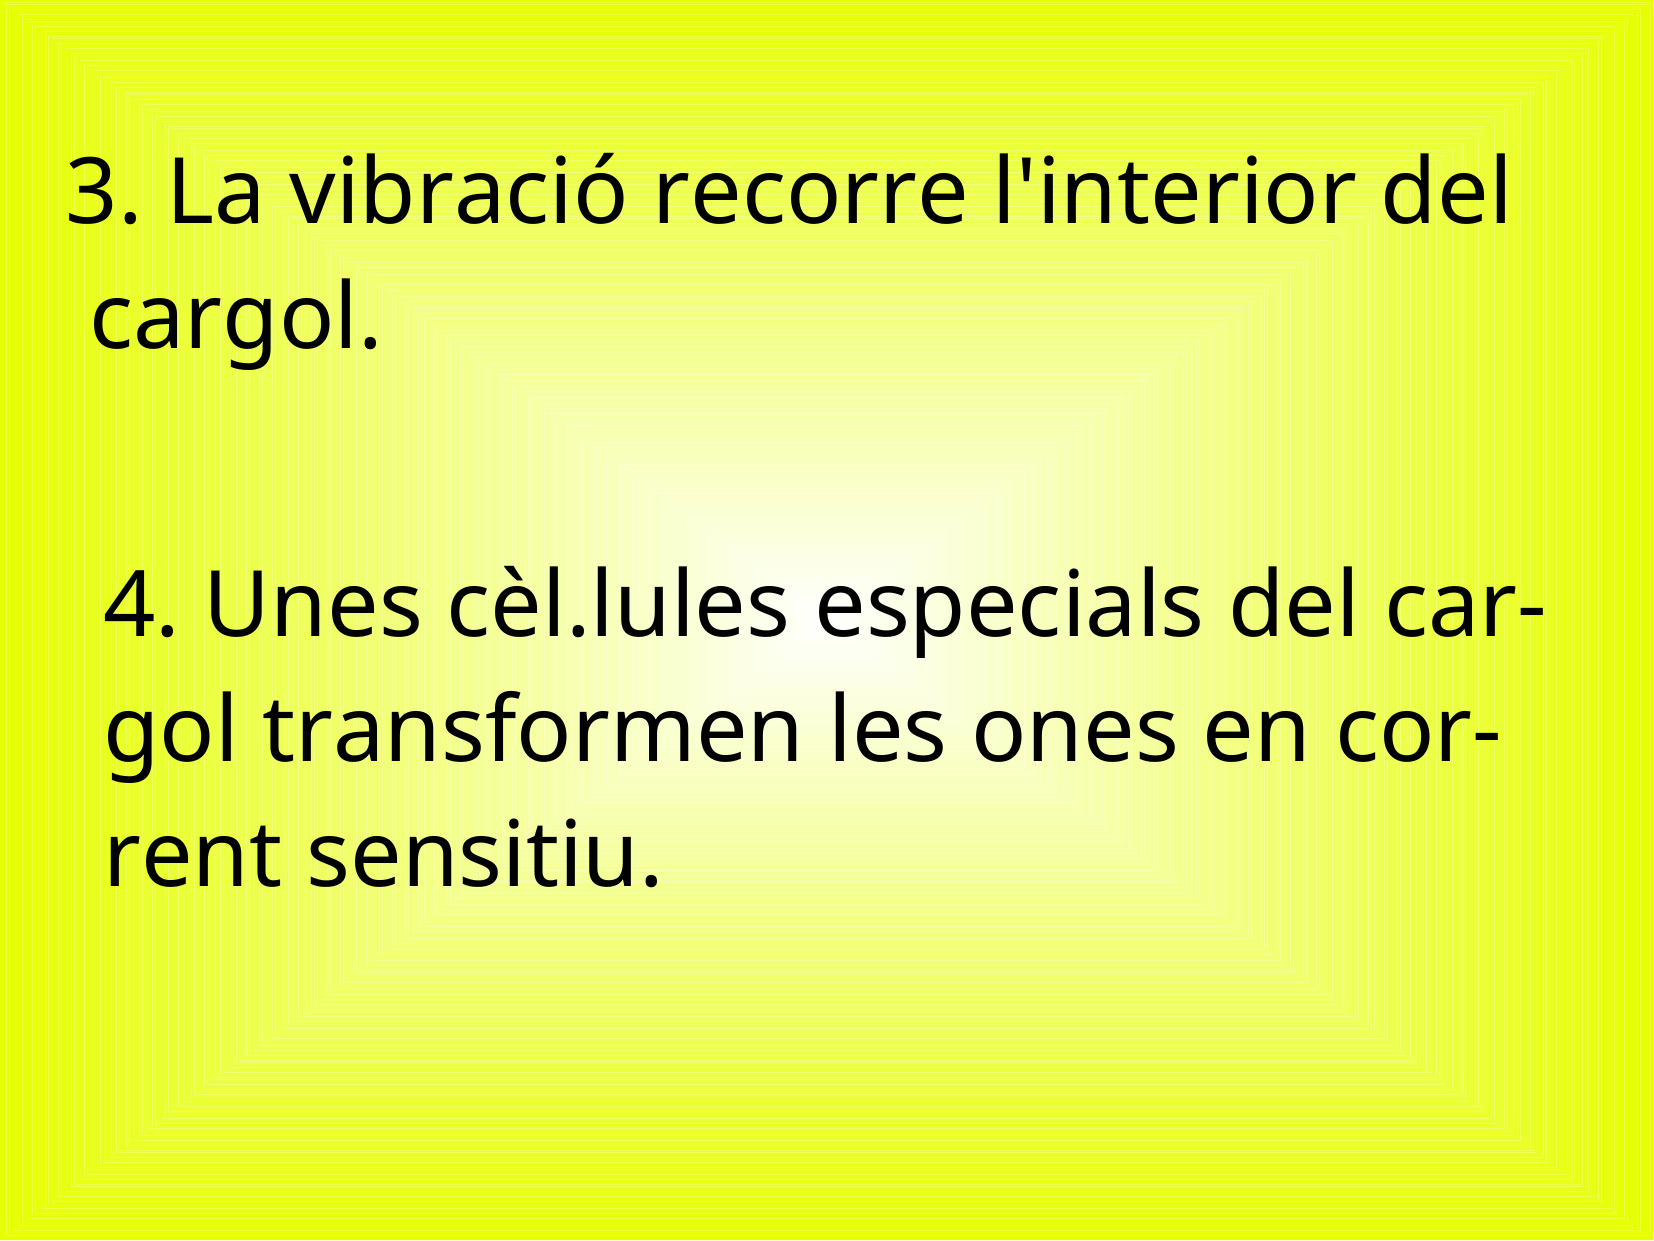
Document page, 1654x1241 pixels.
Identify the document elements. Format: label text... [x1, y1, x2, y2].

text_box 4. Unes cèl.lules especials del car- gol transformen les ones en cor- rent sensitiu. [88, 531, 1574, 930]
text_box 3. La vibració recorre l'interior del cargol. [51, 118, 1580, 389]
